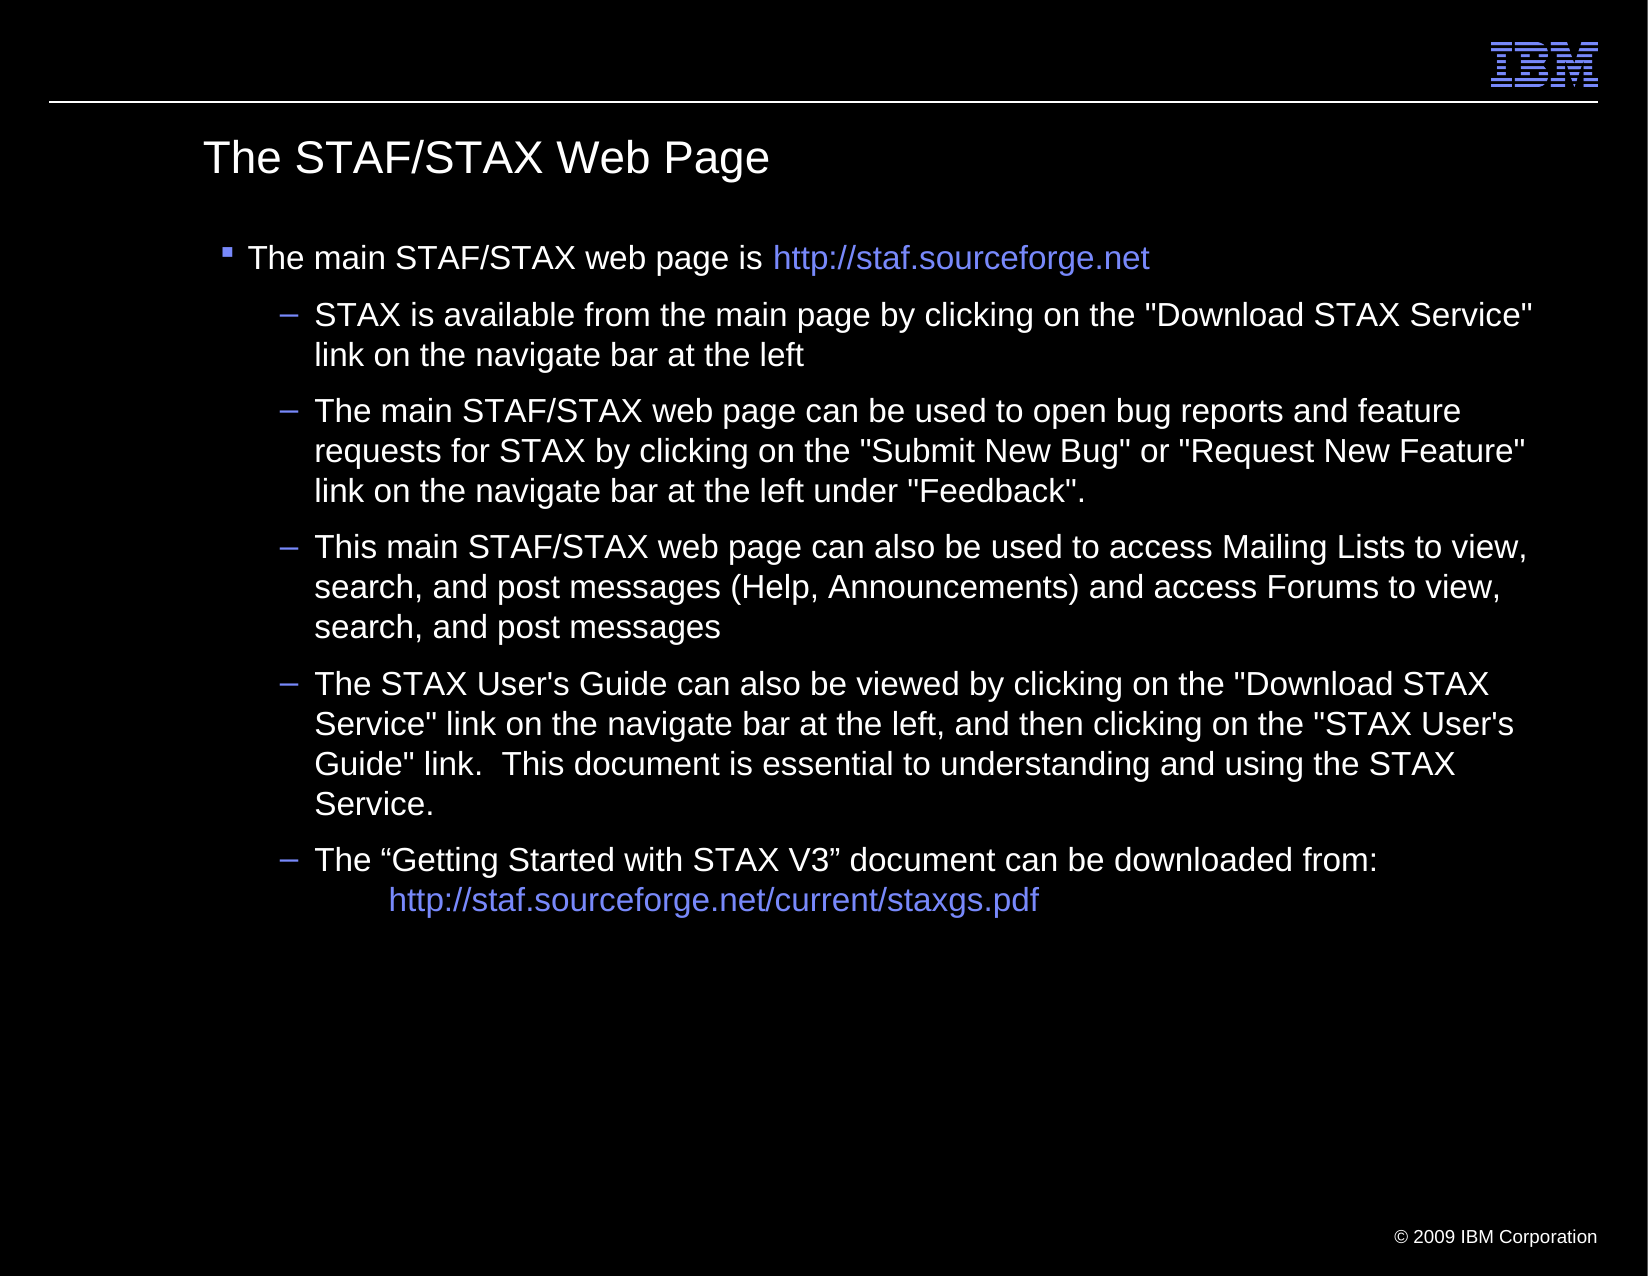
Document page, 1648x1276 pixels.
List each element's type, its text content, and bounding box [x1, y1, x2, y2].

title The STAF/STAX Web Page [186, 125, 1648, 219]
picture [1491, 42, 1598, 87]
text_box The main STAF/STAX web page is http://staf.sourceforge.net STAX is available from the main page by clicking on the "Download STAX Service" link on the navigate bar at the left The main STAF/STAX web page can be used to open bug reports and feature requests for STAX by clicking on the "Submit New Bug" or "Request New Feature" link on the navigate bar at the left under "Feedback". This main STAF/STAX web page can also be used to access Mailing Lists to view, search, and post messages (Help, Announcements) and access Forums to view, search, and post messages The STAX User's Guide can also be viewed by clicking on the "Download STAX Service" link on the navigate bar at the left, and then clicking on the "STAX User's Guide" link. This document is essential to understanding and using the STAX Service. The “Getting Started with STAX V3” document can be downloaded from: http://staf.sourceforge.net/current/staxgs.pdf [219, 236, 1570, 970]
